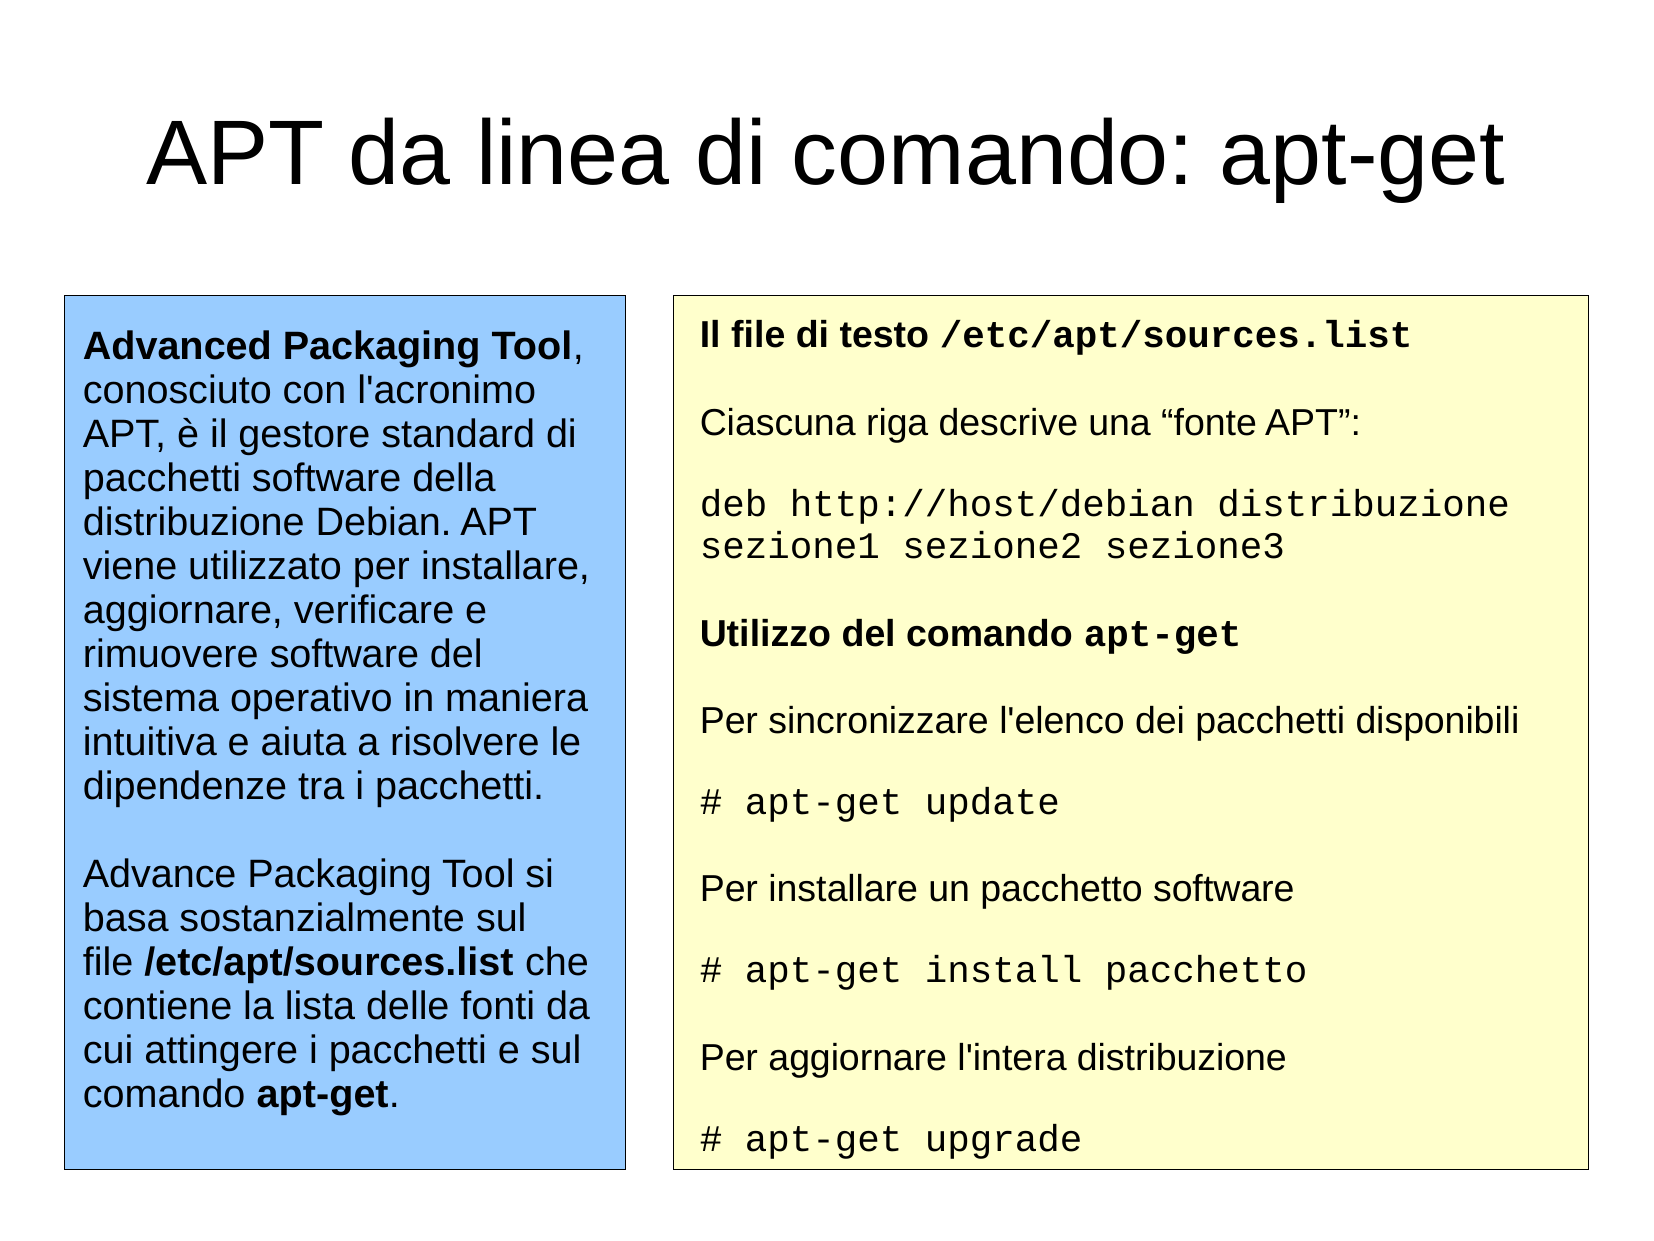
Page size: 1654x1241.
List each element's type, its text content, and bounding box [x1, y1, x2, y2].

text_box [673, 295, 1589, 1170]
text_box Il file di testo /etc/apt/sources.list Ciascuna riga descrive una “fonte APT”: deb http://host/debian distribuzione sezione1 sezione2 sezione3 Utilizzo del comando apt-get Per sincronizzare l'elenco dei pacchetti disponibili # apt-get update Per installare un pacchetto software # apt-get install pacchetto Per aggiornare l'intera distribuzione # apt-get upgrade [685, 306, 1571, 1158]
text_box [64, 295, 626, 1170]
text_box Advanced Packaging Tool, conosciuto con l'acronimo APT, è il gestore standard di pacchetti software della distribuzione Debian. APT viene utilizzato per installare, aggiornare, verificare e rimuovere software del sistema operativo in maniera intuitiva e aiuta a risolvere le dipendenze tra i pacchetti. Advance Packaging Tool si basa sostanzialmente sul file /etc/apt/sources.list che contiene la lista delle fonti da cui attingere i pacchetti e sul comando apt-get. [68, 316, 618, 1150]
title APT da linea di comando: apt-get [82, 56, 1571, 250]
